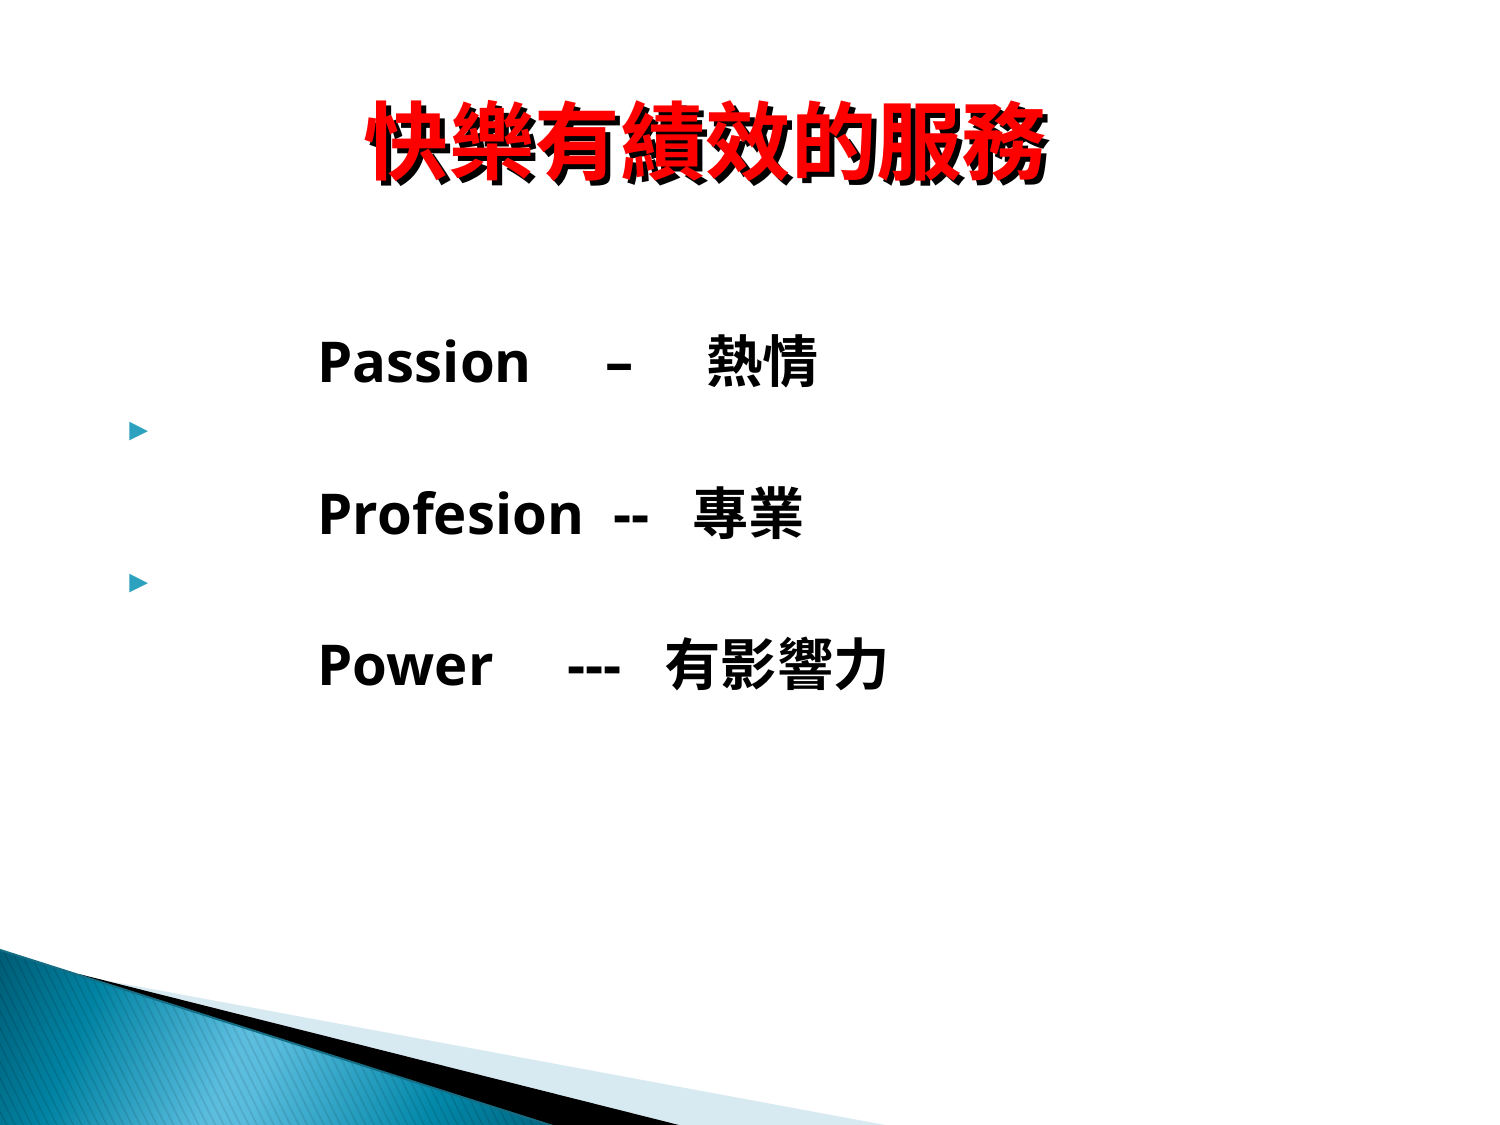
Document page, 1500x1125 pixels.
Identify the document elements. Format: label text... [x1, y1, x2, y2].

title 快樂有績效的服務 [75, 45, 1426, 233]
list Passion – 熱情 Profesion -- 專業 Power --- 有影響力 [75, 243, 1426, 986]
